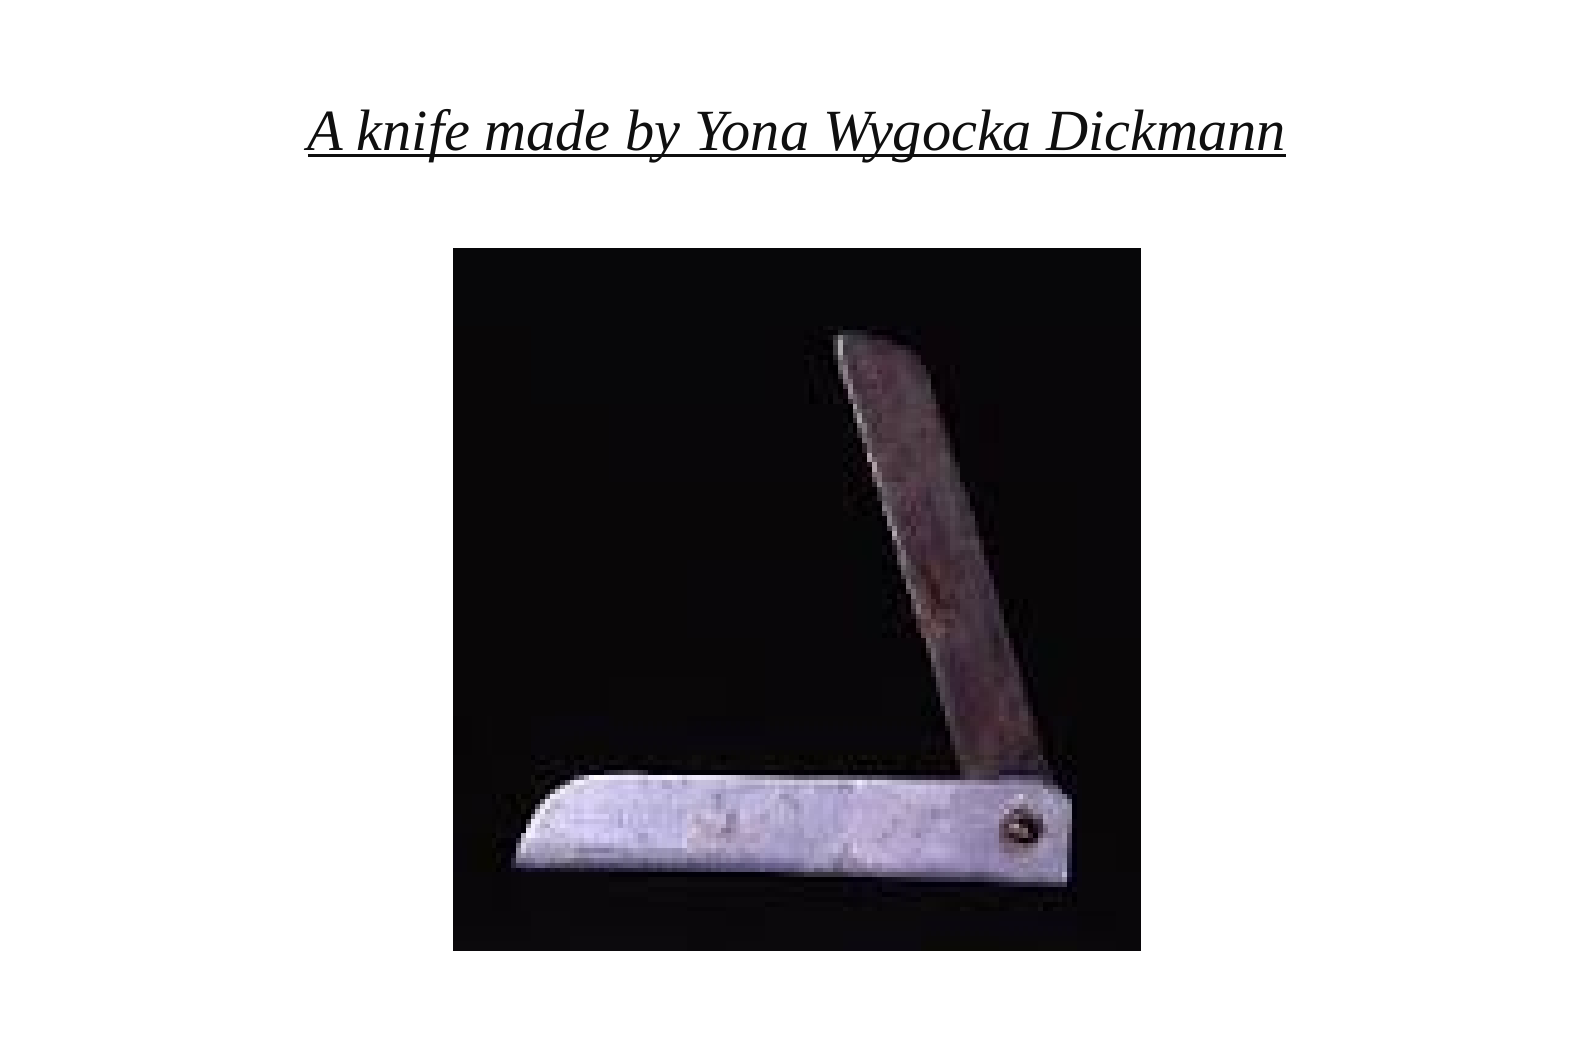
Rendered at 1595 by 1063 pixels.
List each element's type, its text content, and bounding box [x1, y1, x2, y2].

picture [453, 248, 1141, 951]
title A knife made by Yona Wygocka Dickmann [79, 42, 1515, 220]
